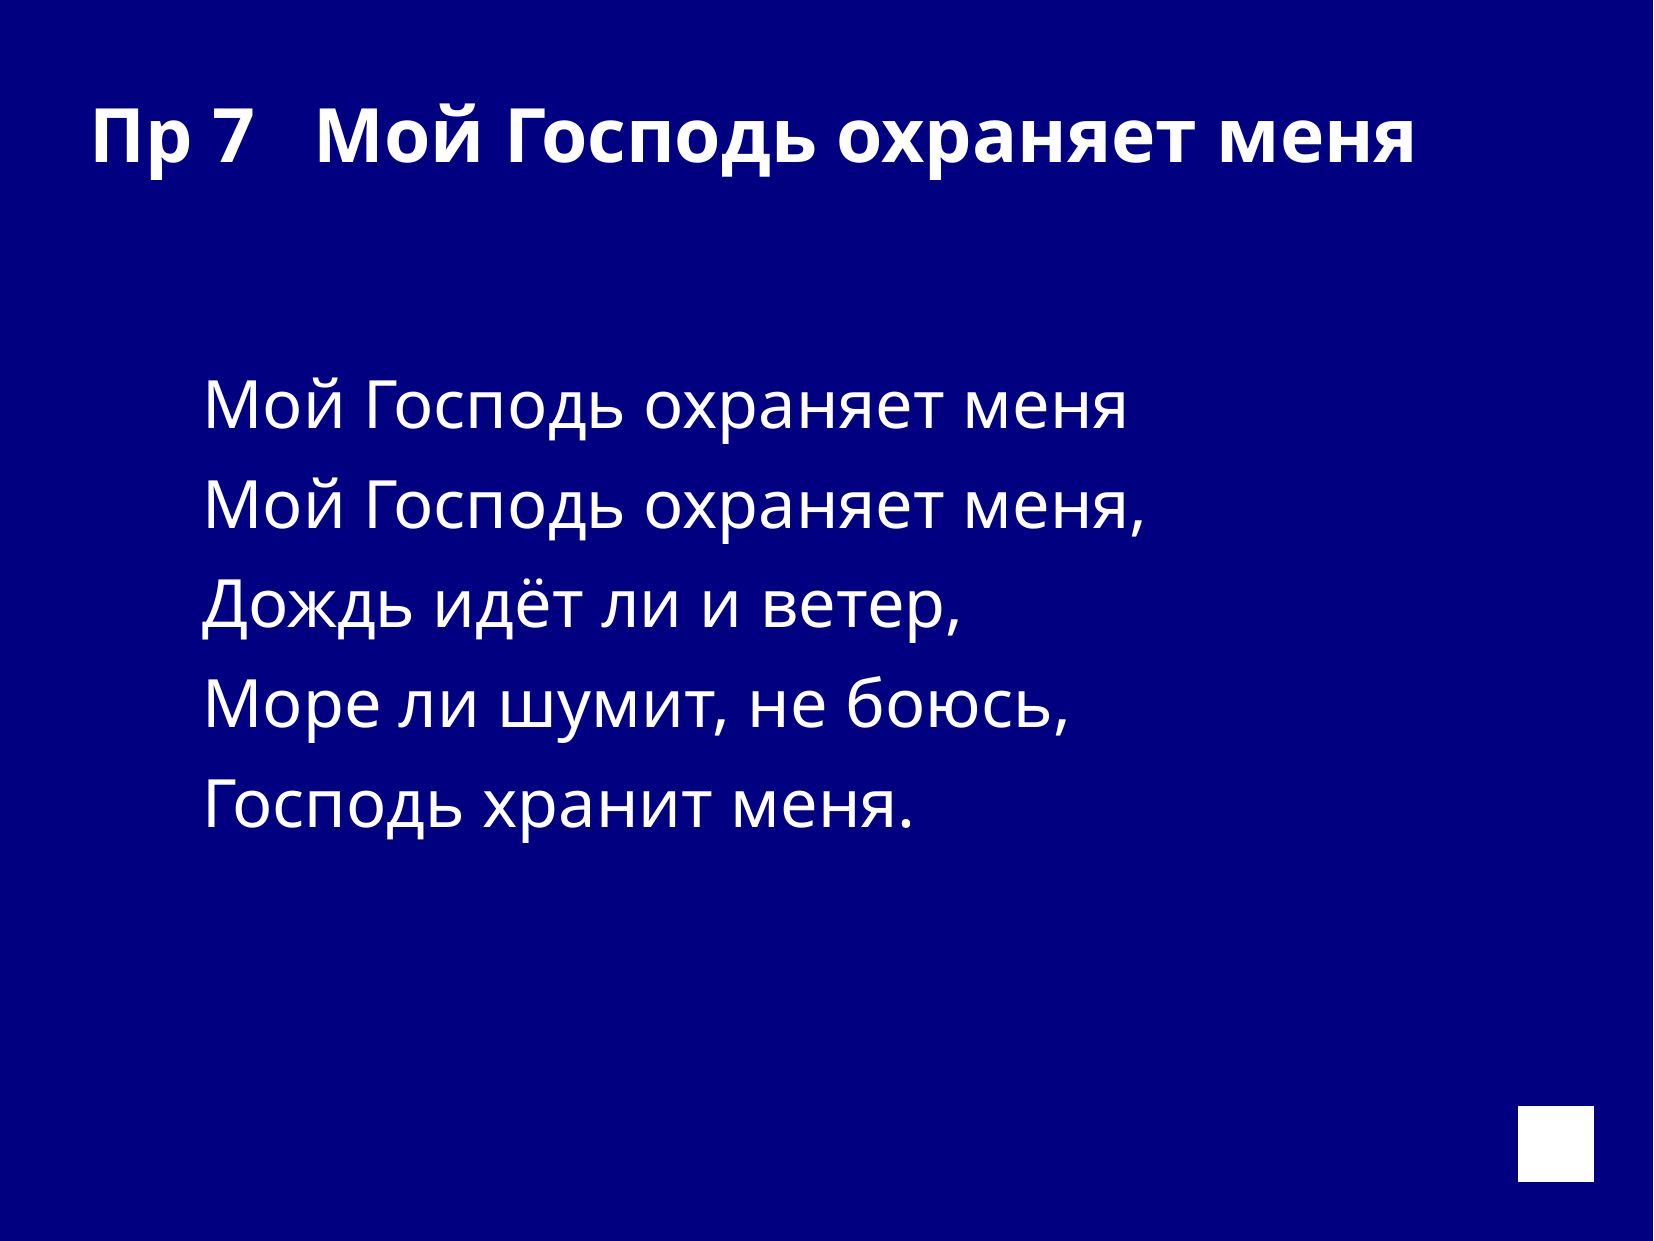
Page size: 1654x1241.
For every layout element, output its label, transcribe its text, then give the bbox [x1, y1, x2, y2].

text_box Пр 7 Мой Господь охраняет меня [75, 75, 1653, 188]
text_box Мой Господь охраняет меня Мой Господь охраняет меня, Дождь идёт ли и ветер, Море ли шумит, не боюсь, Господь хранит меня. [75, 188, 1576, 1163]
text_box [1518, 1106, 1594, 1182]
